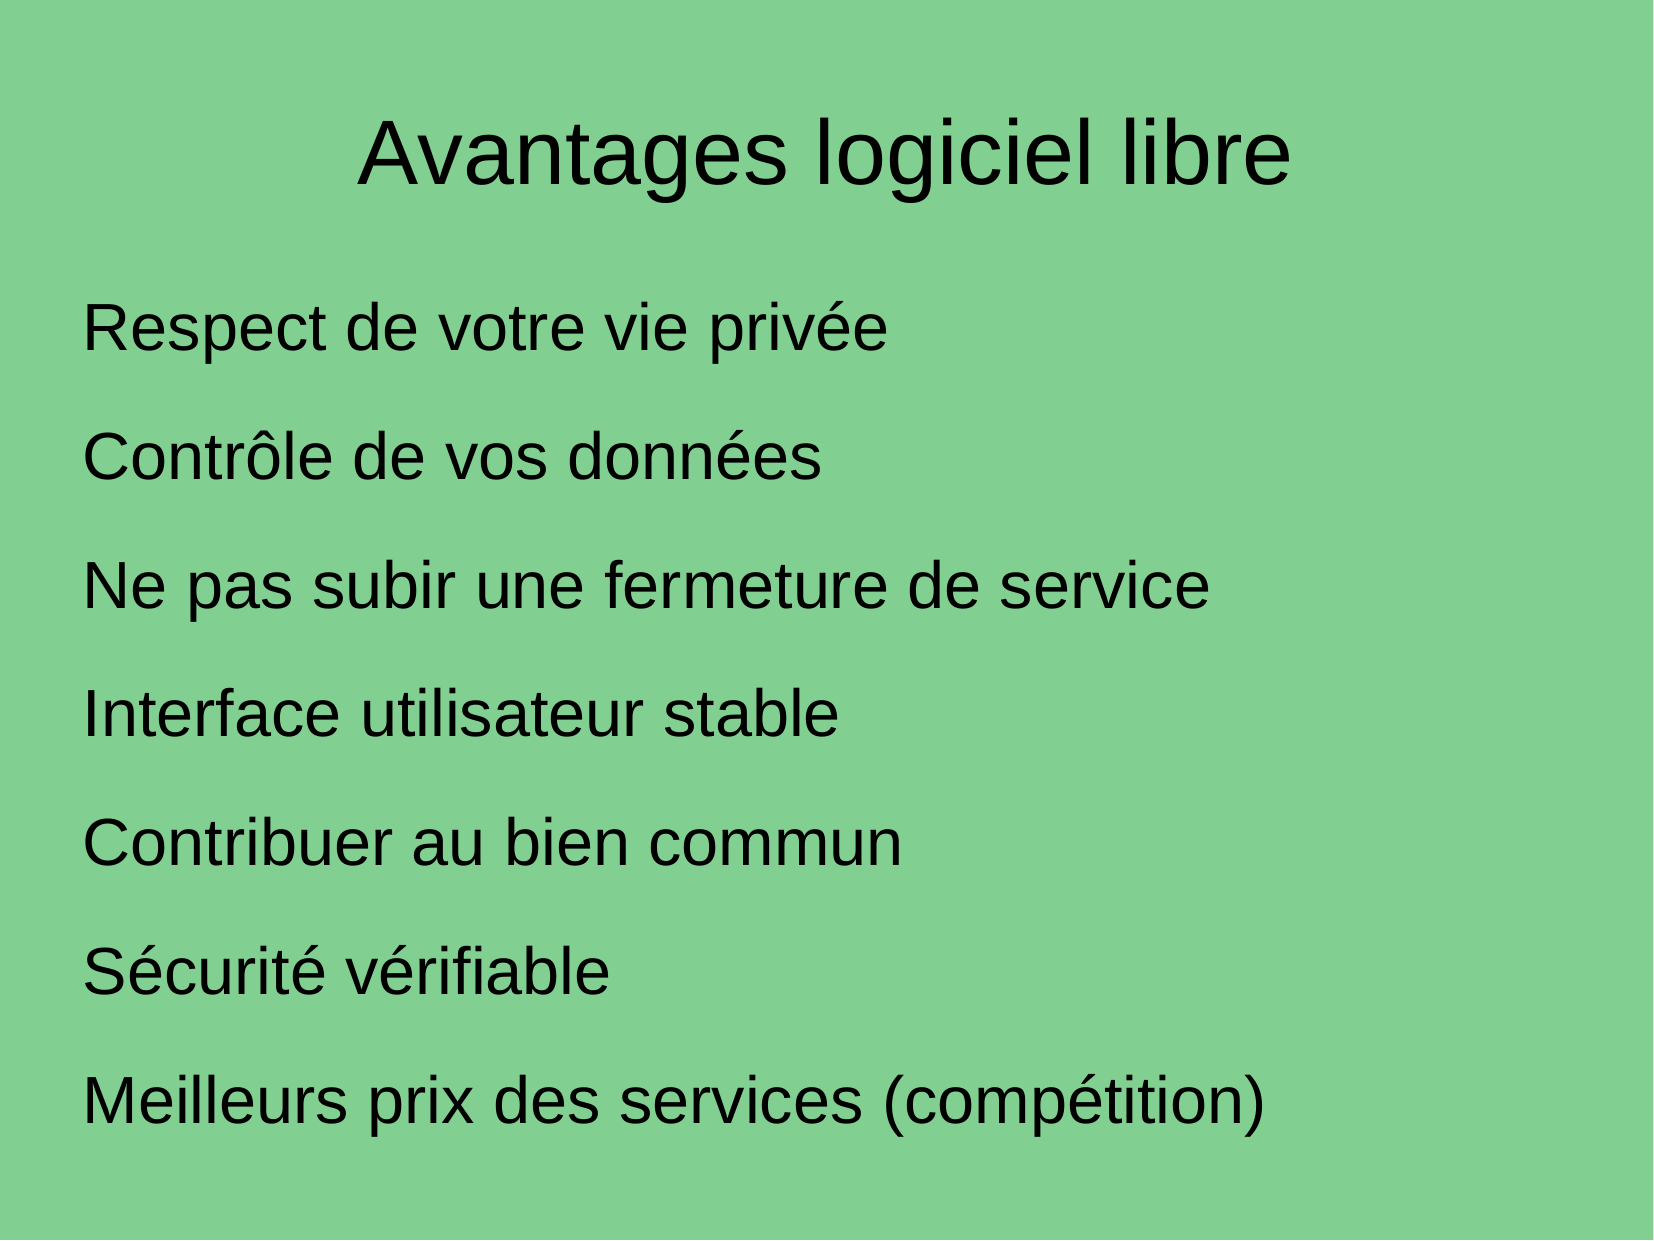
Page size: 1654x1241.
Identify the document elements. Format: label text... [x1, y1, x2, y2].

list Respect de votre vie privée Contrôle de vos données Ne pas subir une fermeture de service Interface utilisateur stable Contribuer au bien commun Sécurité vérifiable Meilleurs prix des services (compétition) [82, 290, 1571, 1186]
title Avantages logiciel libre [82, 49, 1571, 257]
